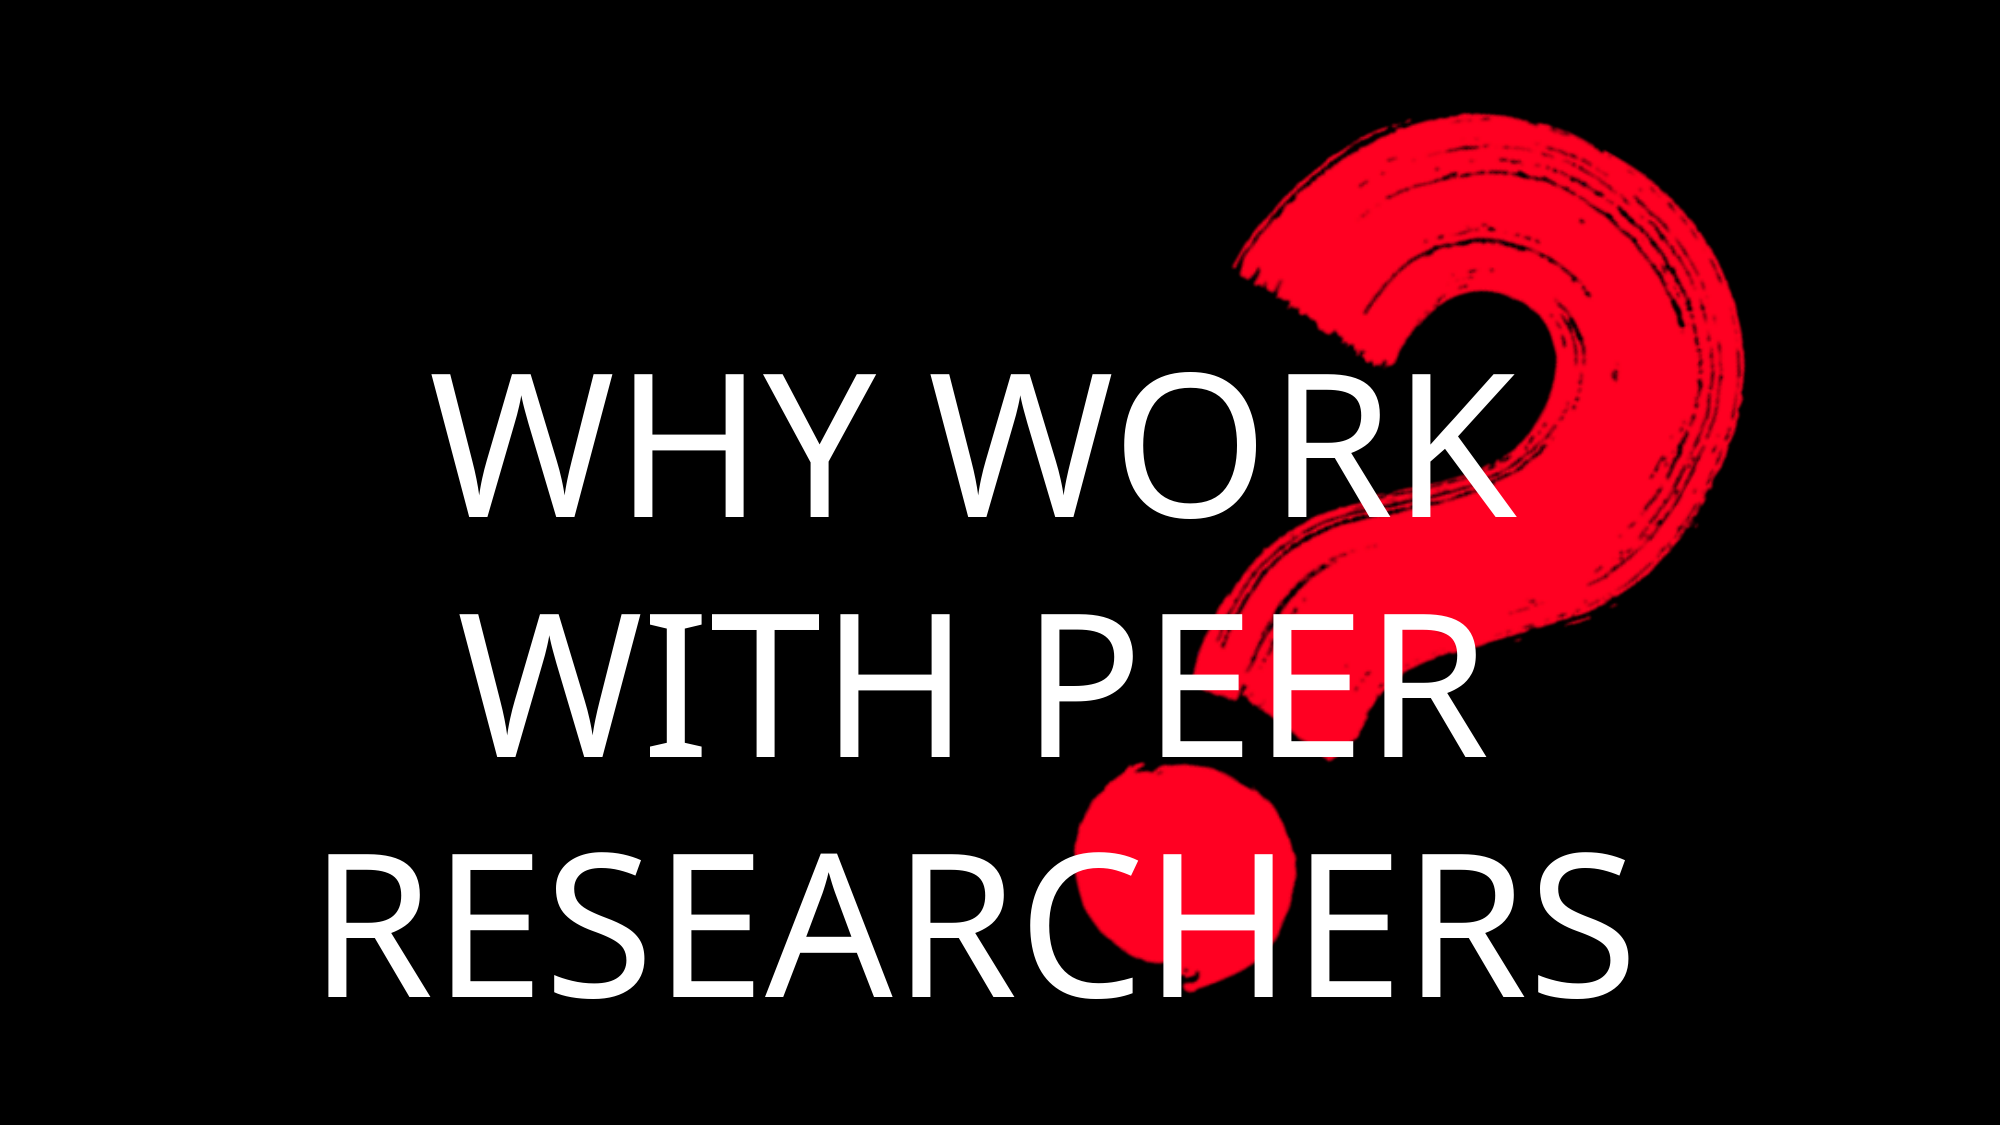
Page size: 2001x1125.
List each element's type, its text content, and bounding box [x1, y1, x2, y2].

picture [806, 873, 851, 937]
text_box WHY WORK WITH PEER RESEARCHERS [271, 309, 1676, 810]
picture [451, 0, 2000, 1125]
